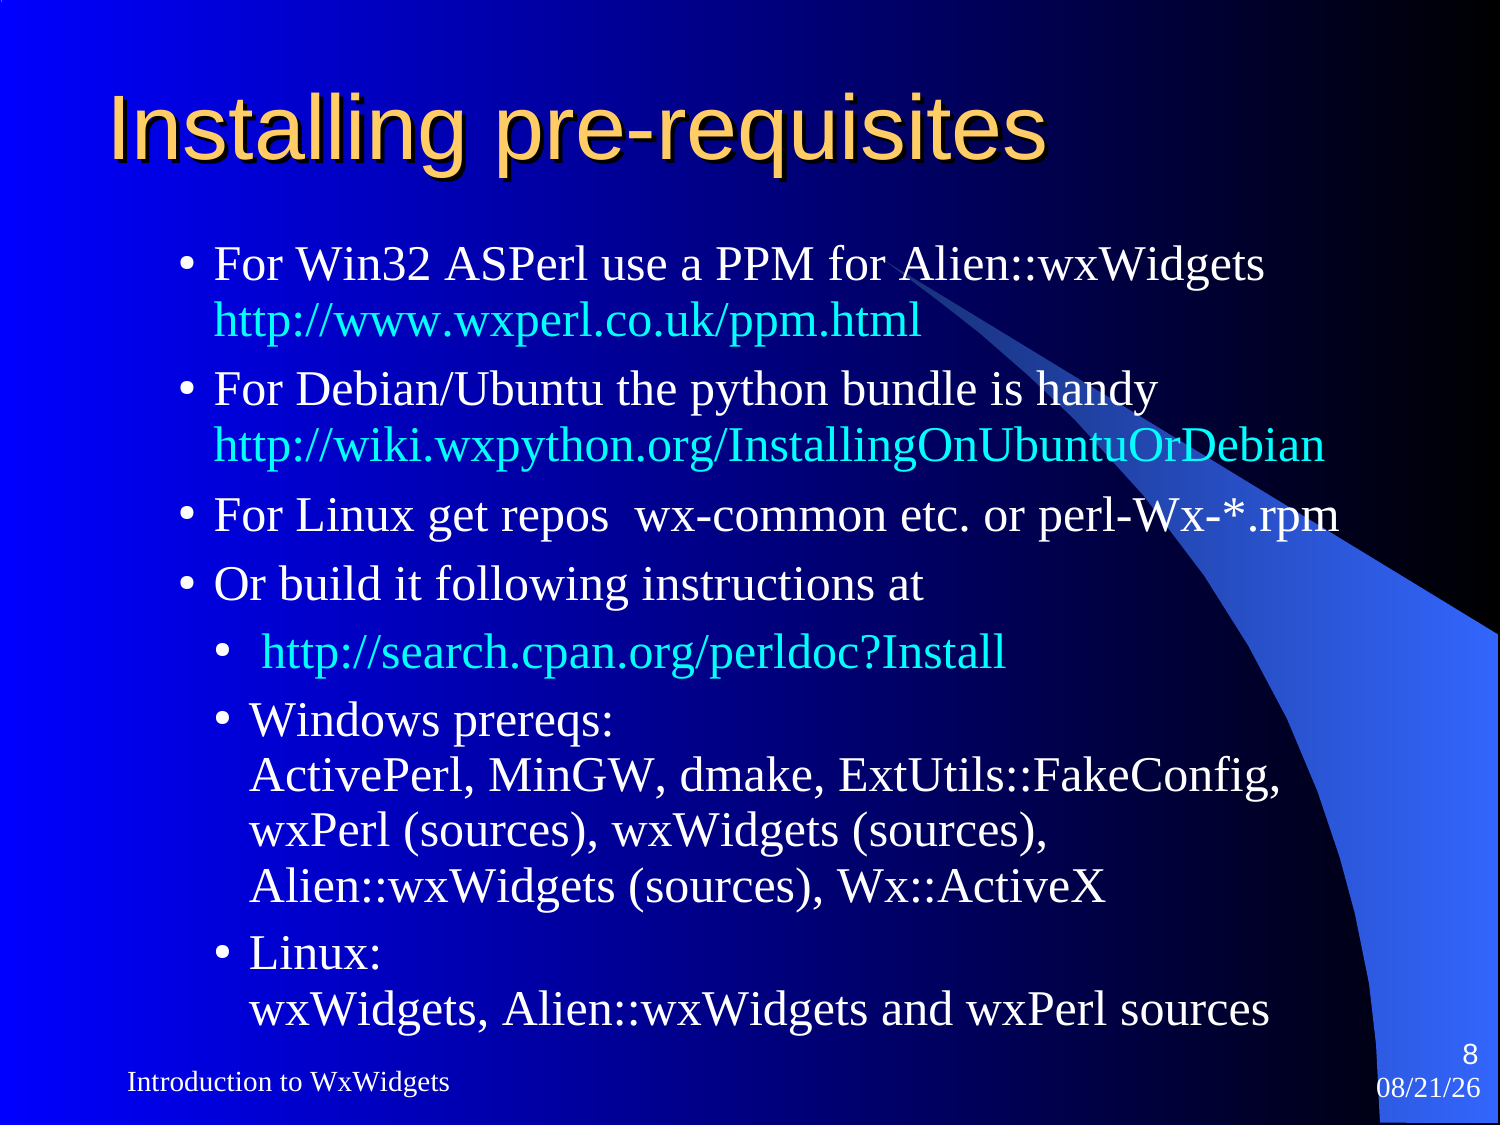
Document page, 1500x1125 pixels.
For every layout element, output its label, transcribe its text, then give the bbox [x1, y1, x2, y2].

list For Win32 ASPerl use a PPM for Alien::wxWidgets http://www.wxperl.co.uk/ppm.html For Debian/Ubuntu the python bundle is handy http://wiki.wxpython.org/InstallingOnUbuntuOrDebian For Linux get repos wx-common etc. or perl-Wx-*.rpm Or build it following instructions at http://search.cpan.org/perldoc?Install Windows prereqs: ActivePerl, MinGW, dmake, ExtUtils::FakeConfig, wxPerl (sources), wxWidgets (sources), Alien::wxWidgets (sources), Wx::ActiveX Linux: wxWidgets, Alien::wxWidgets and wxPerl sources [112, 177, 1388, 1125]
title Installing pre-requisites [91, 48, 1418, 207]
